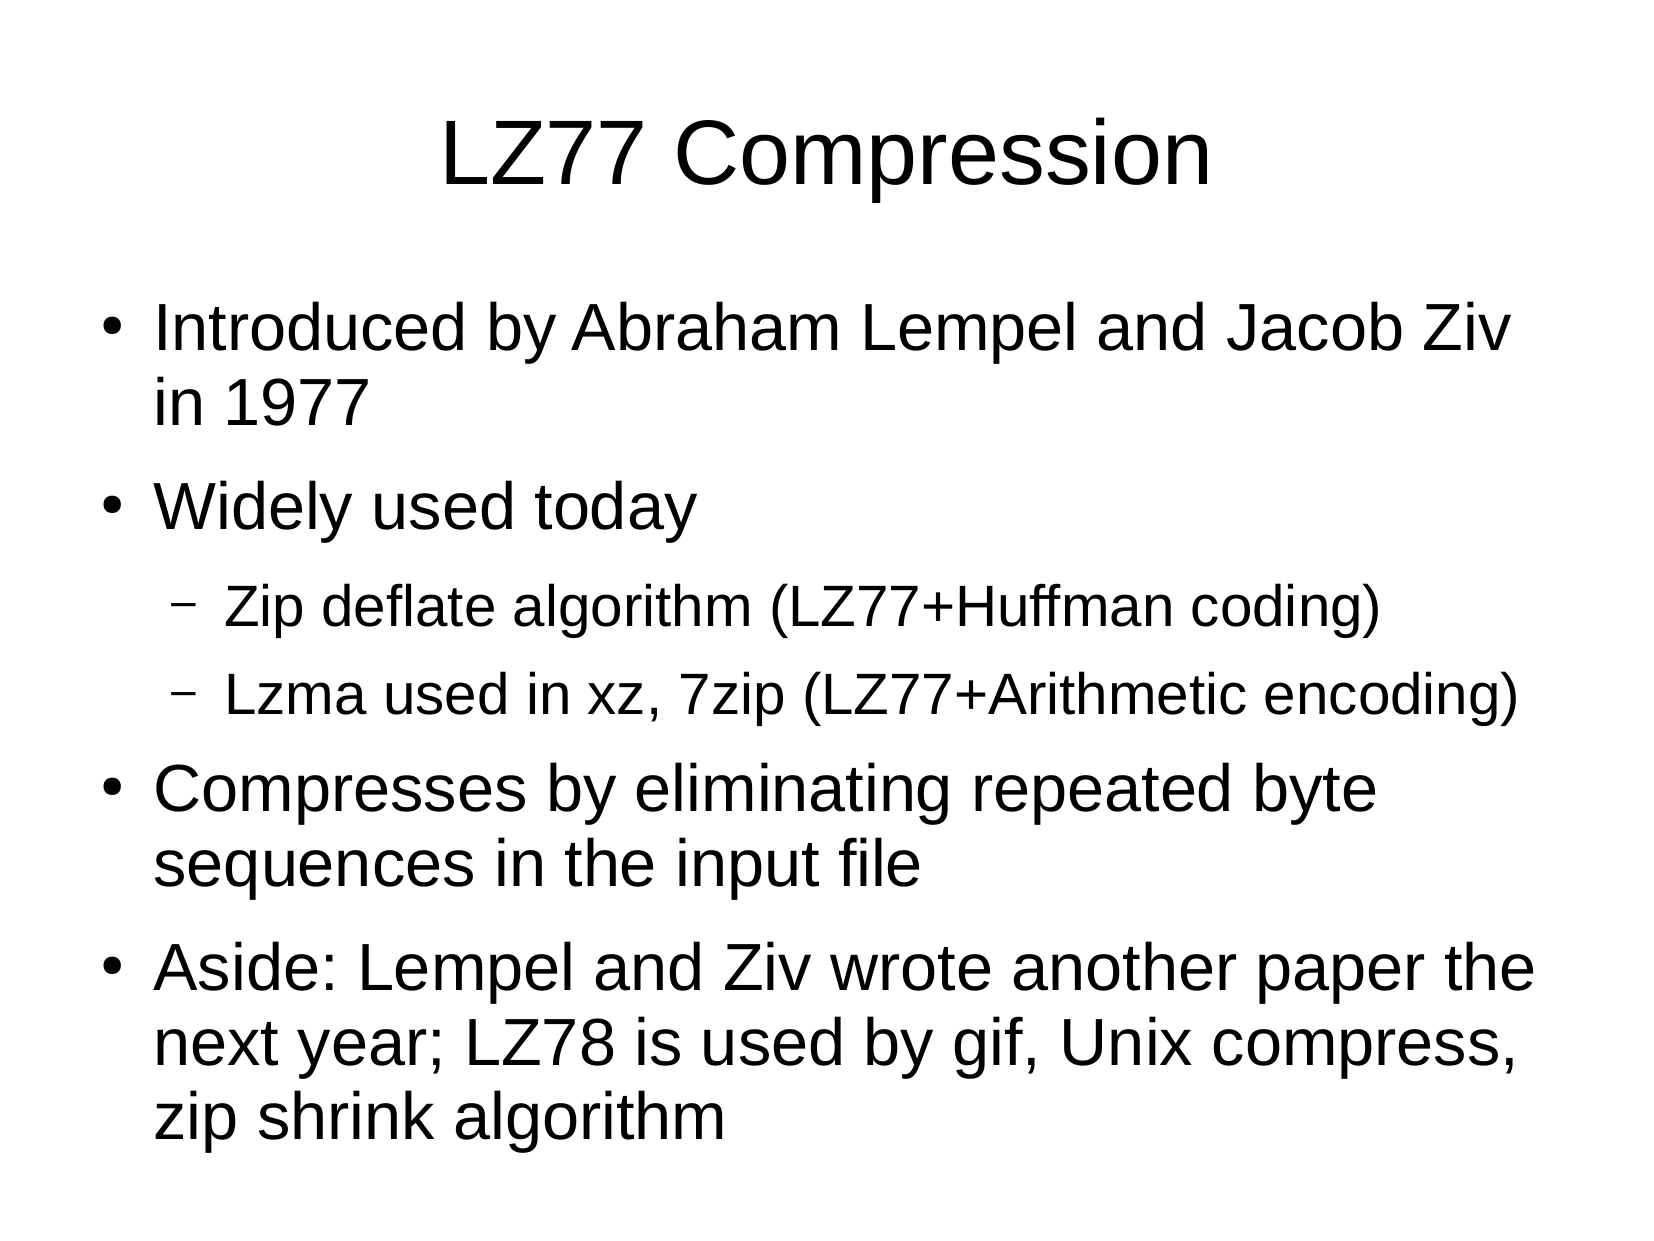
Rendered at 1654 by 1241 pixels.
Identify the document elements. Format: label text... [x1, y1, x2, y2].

list Introduced by Abraham Lempel and Jacob Ziv in 1977 Widely used today Zip deflate algorithm (LZ77+Huffman coding) Lzma used in xz, 7zip (LZ77+Arithmetic encoding) Compresses by eliminating repeated byte sequences in the input file Aside: Lempel and Ziv wrote another paper the next year; LZ78 is used by gif, Unix compress, zip shrink algorithm [82, 290, 1571, 1153]
title LZ77 Compression [82, 49, 1571, 257]
